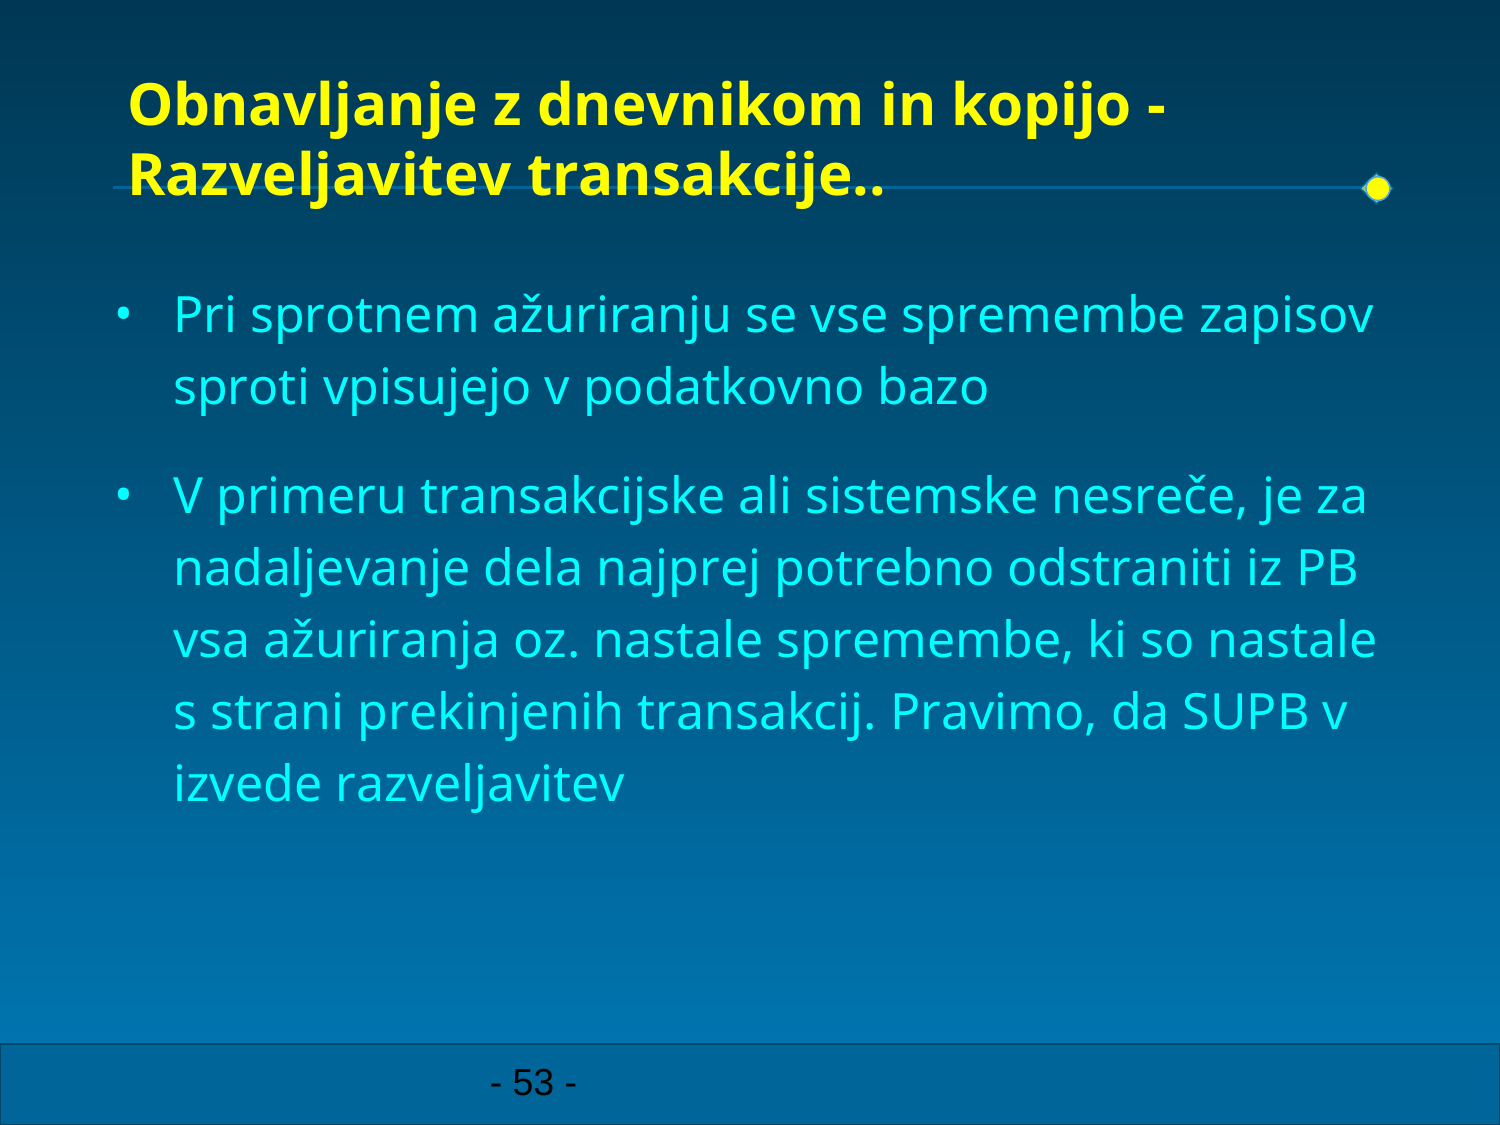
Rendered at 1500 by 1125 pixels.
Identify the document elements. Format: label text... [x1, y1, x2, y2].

list Pri sprotnem ažuriranju se vse spremembe zapisov sproti vpisujejo v podatkovno bazo V primeru transakcijske ali sistemske nesreče, je za nadaljevanje dela najprej potrebno odstraniti iz PB vsa ažuriranja oz. nastale spremembe, ki so nastale s strani prekinjenih transakcij. Pravimo, da SUPB v izvede razveljavitev [99, 262, 1412, 1035]
title Obnavljanje z dnevnikom in kopijo - Razveljavitev transakcije.. [112, 59, 1388, 216]
